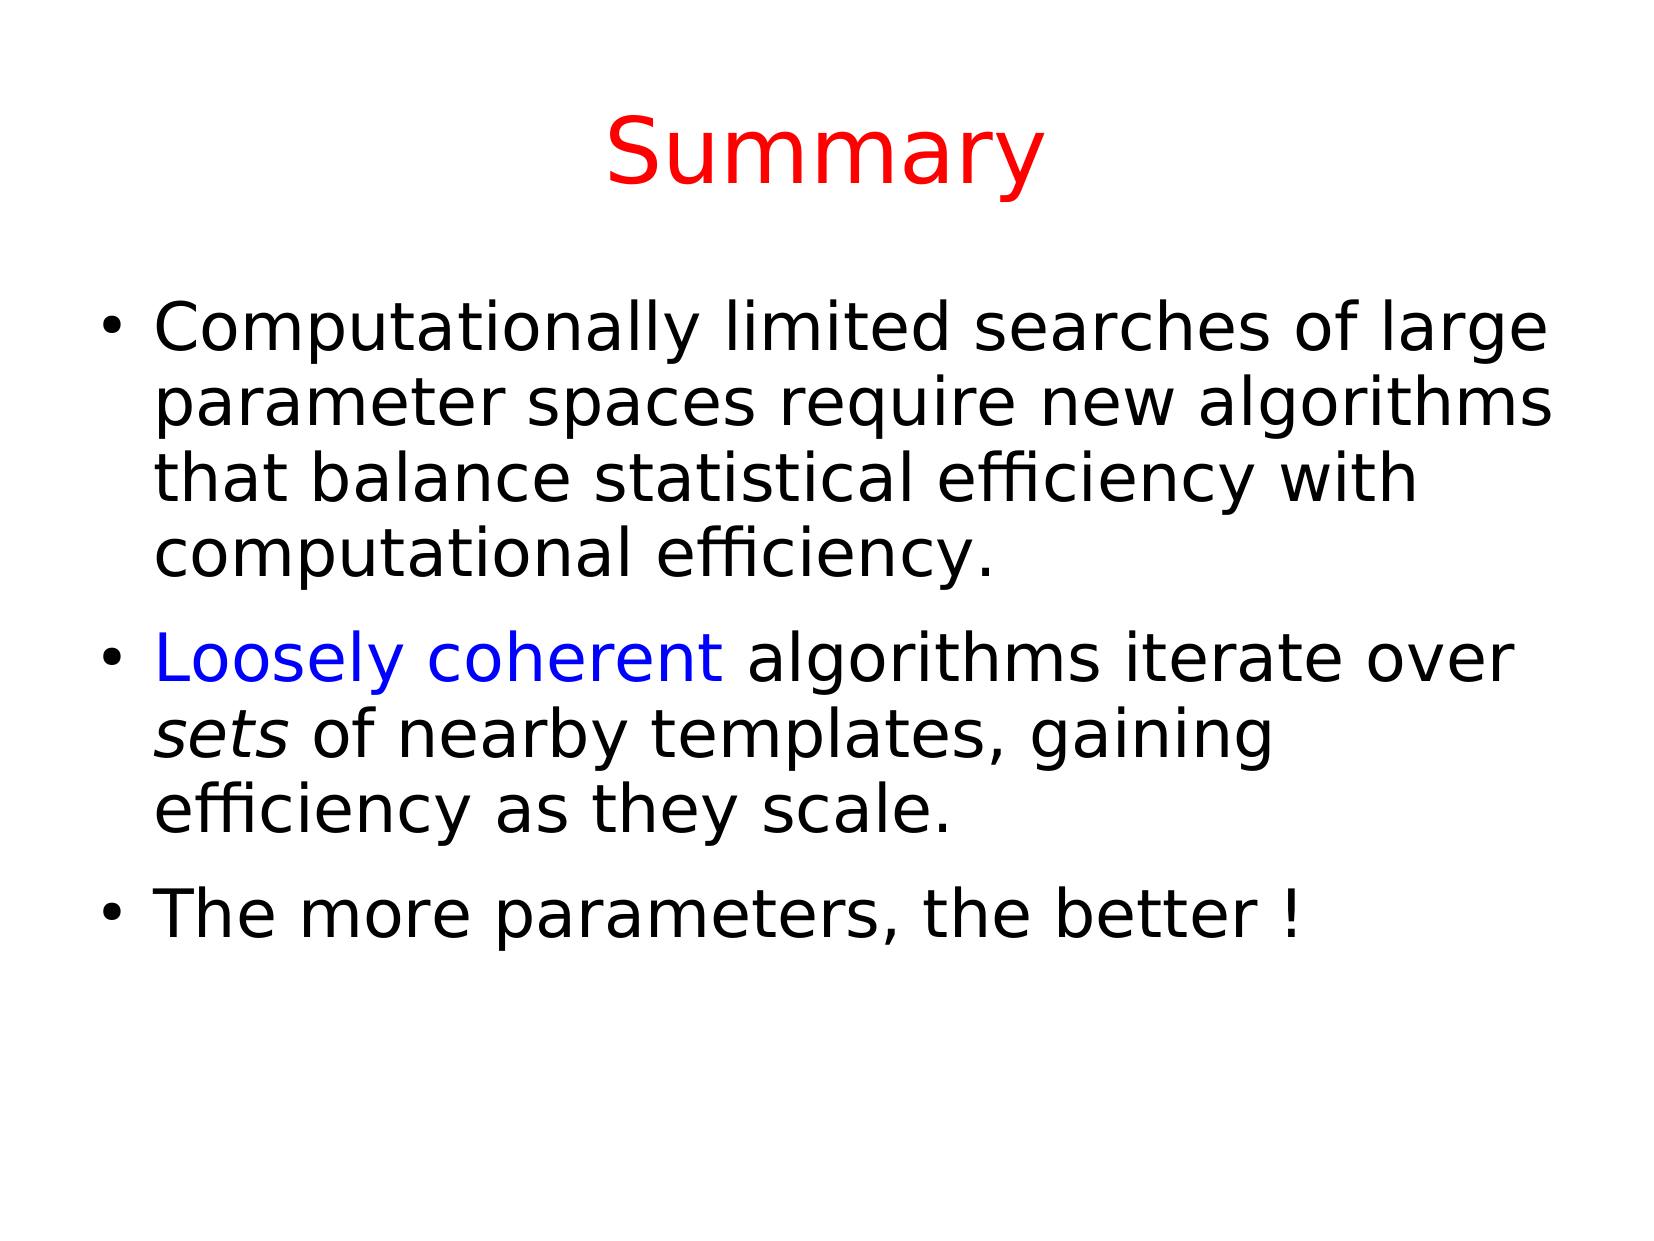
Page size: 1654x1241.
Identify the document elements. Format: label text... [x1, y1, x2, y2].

list Computationally limited searches of large parameter spaces require new algorithms that balance statistical efficiency with computational efficiency. Loosely coherent algorithms iterate over sets of nearby templates, gaining efficiency as they scale. The more parameters, the better ! [82, 290, 1571, 1109]
title Summary [82, 49, 1571, 257]
